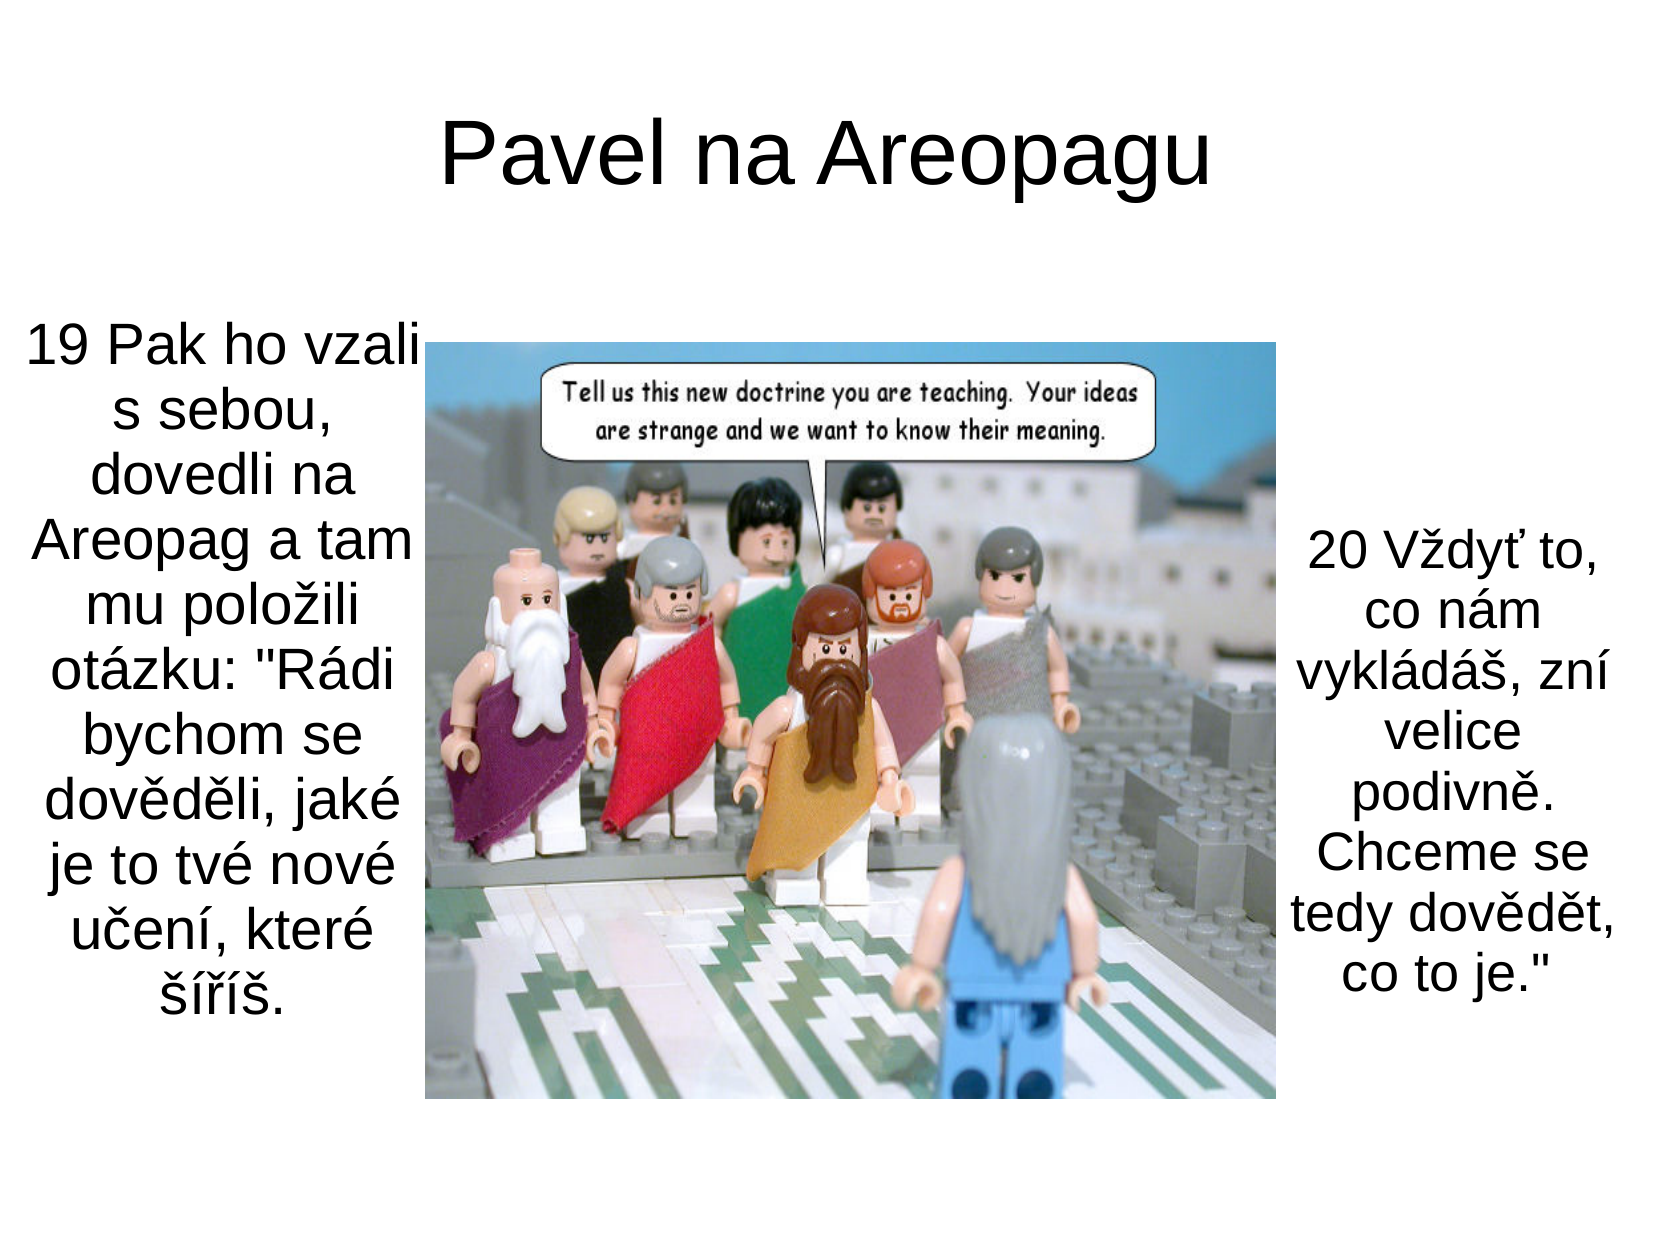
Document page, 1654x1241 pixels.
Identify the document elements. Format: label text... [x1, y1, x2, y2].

text_box 20 Vždyť to, co nám vykládáš, zní velice podivně. Chceme se tedy dovědět, co to je." [1289, 401, 1619, 1121]
picture [426, 342, 1276, 1099]
title Pavel na Areopagu [82, 49, 1571, 257]
subtitle 19 Pak ho vzali s sebou, dovedli na Areopag a tam mu položili otázku: "Rádi bychom se dověděli, jaké je to tvé nové učení, které šíříš. [21, 224, 426, 1115]
